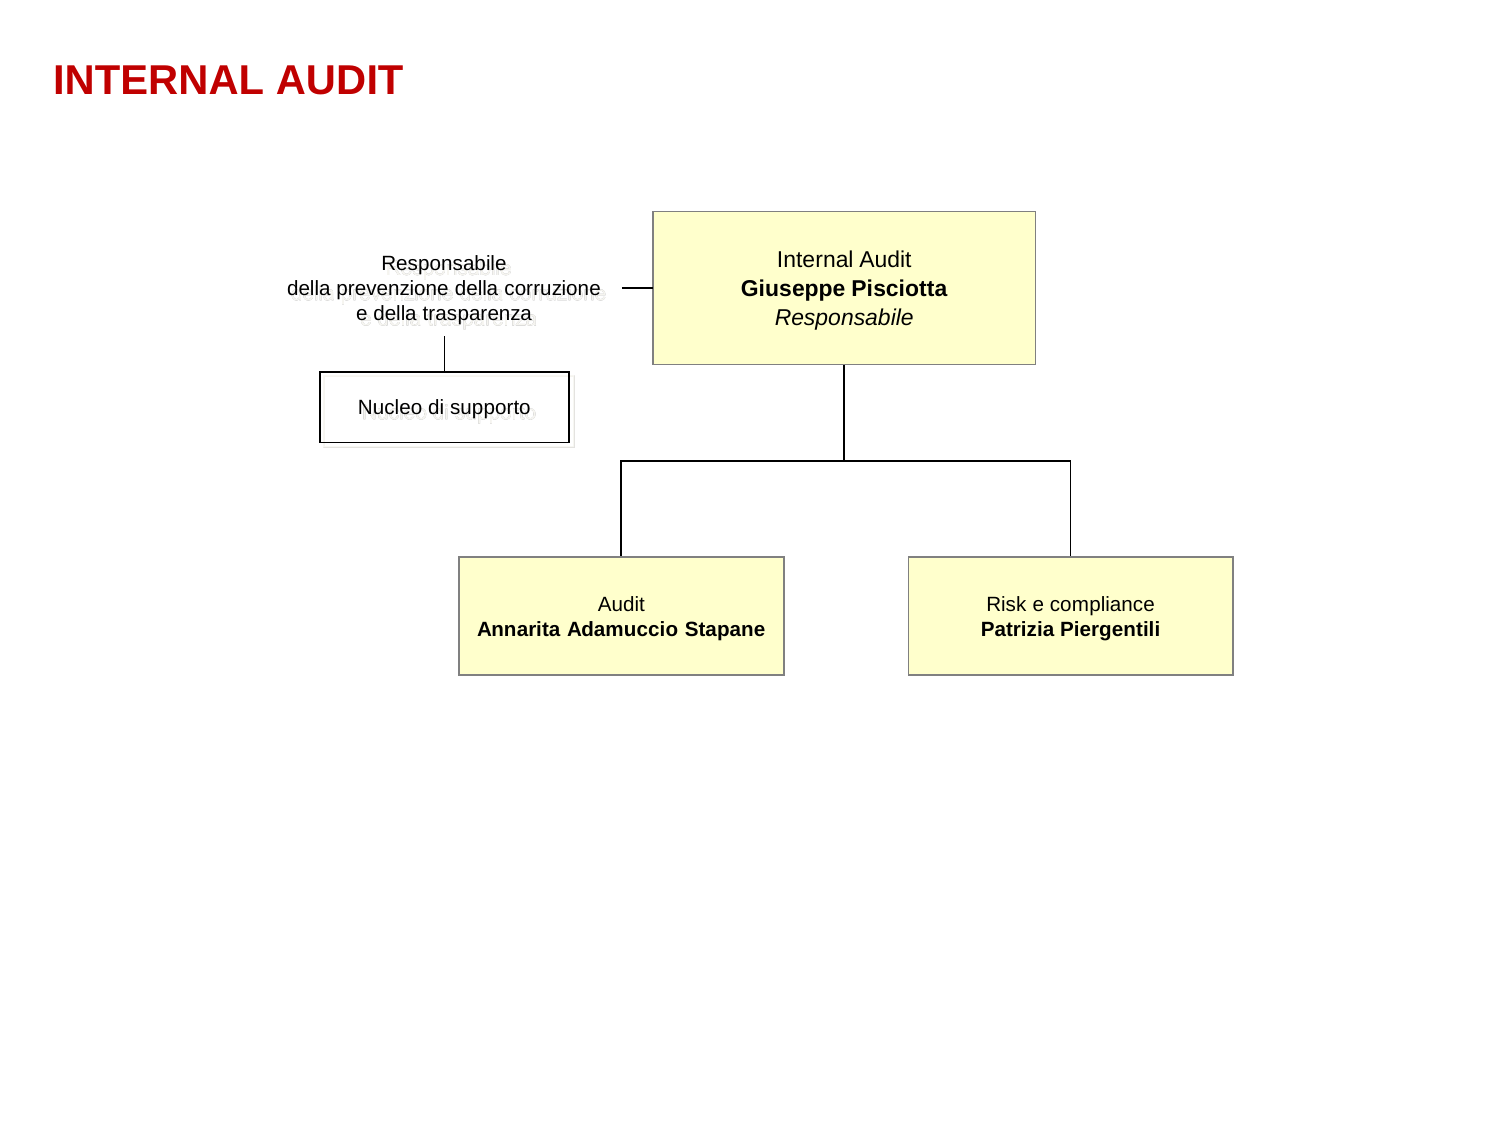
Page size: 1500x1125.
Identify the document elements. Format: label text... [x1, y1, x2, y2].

text_box INTERNAL AUDIT [38, 45, 1414, 128]
picture [266, 210, 1234, 676]
